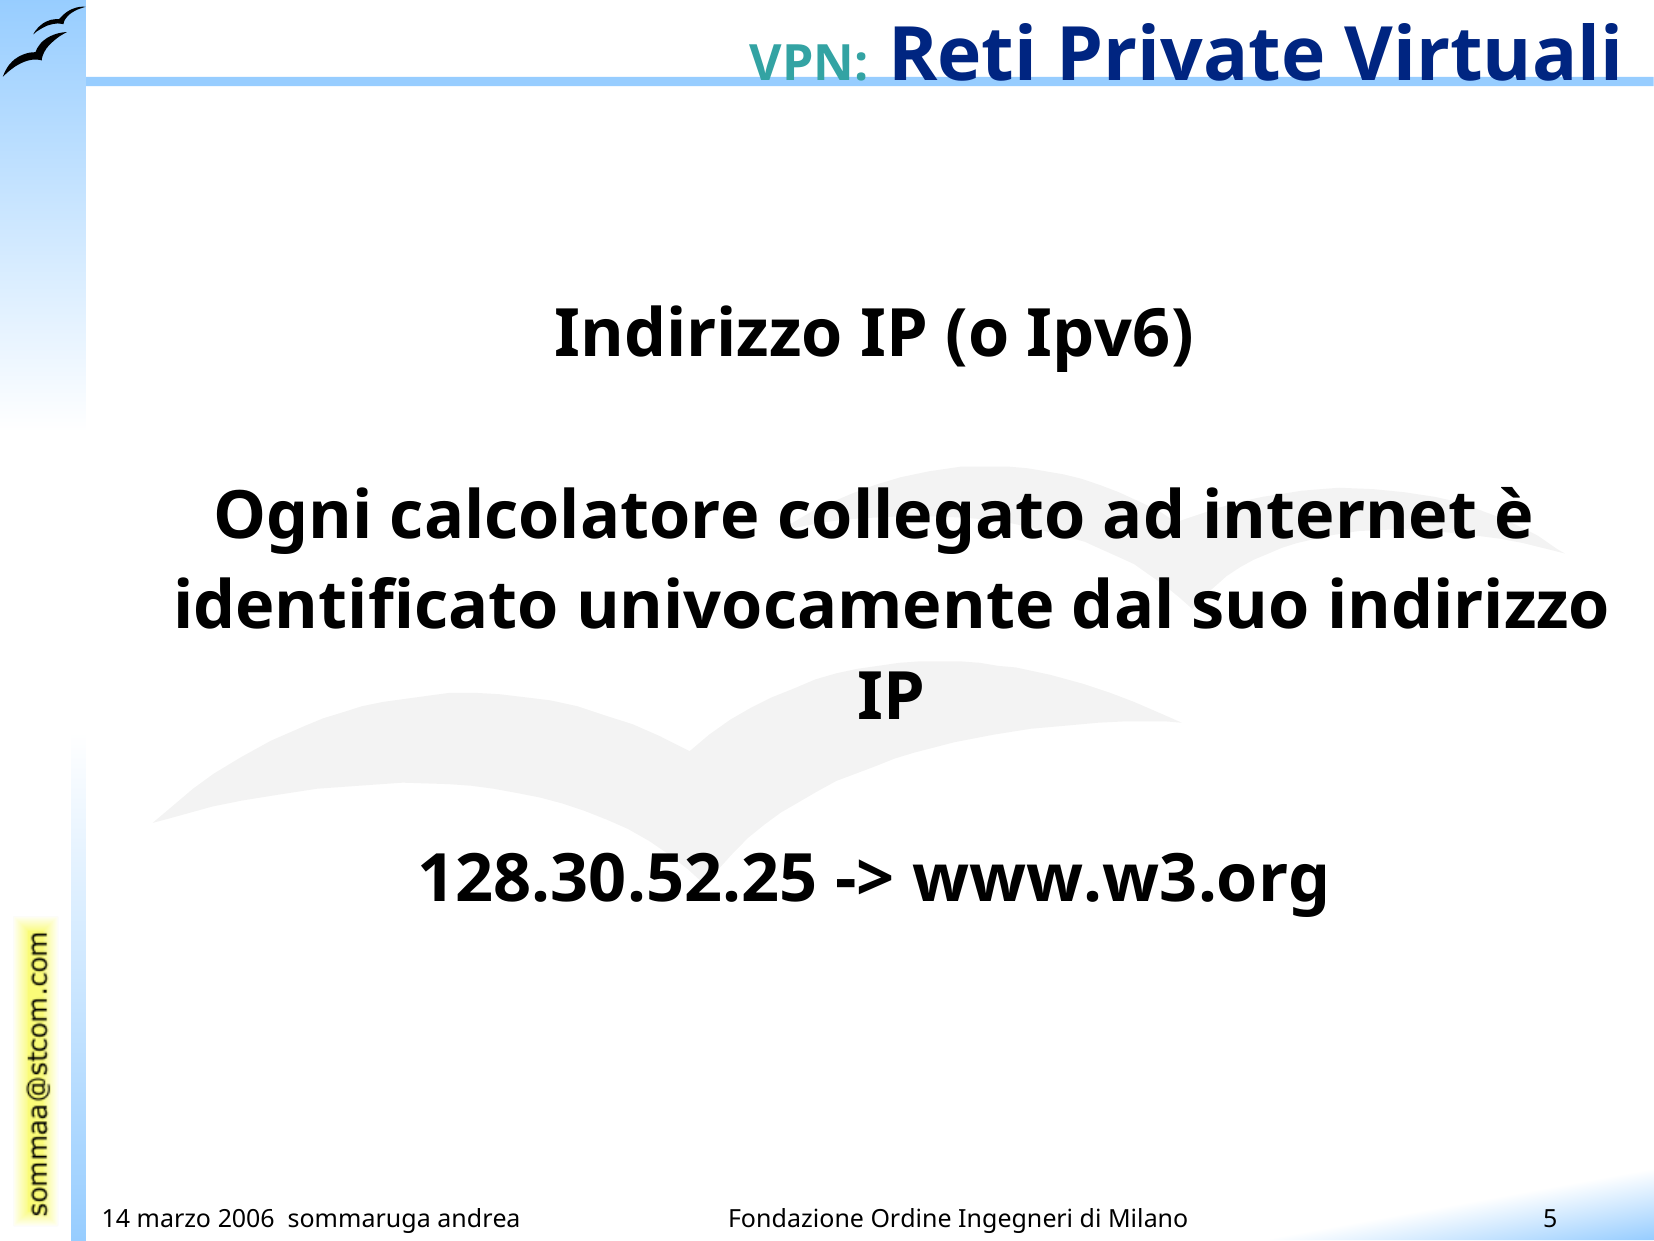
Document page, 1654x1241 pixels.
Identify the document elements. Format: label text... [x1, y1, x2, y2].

title VPN: Reti Private Virtuali [85, 0, 1654, 104]
subtitle Indirizzo IP (o Ipv6) Ogni calcolatore collegato ad internet è identificato univocamente dal suo indirizzo IP 128.30.52.25 -> www.w3.org [85, 134, 1628, 1163]
picture [12, 915, 60, 1228]
